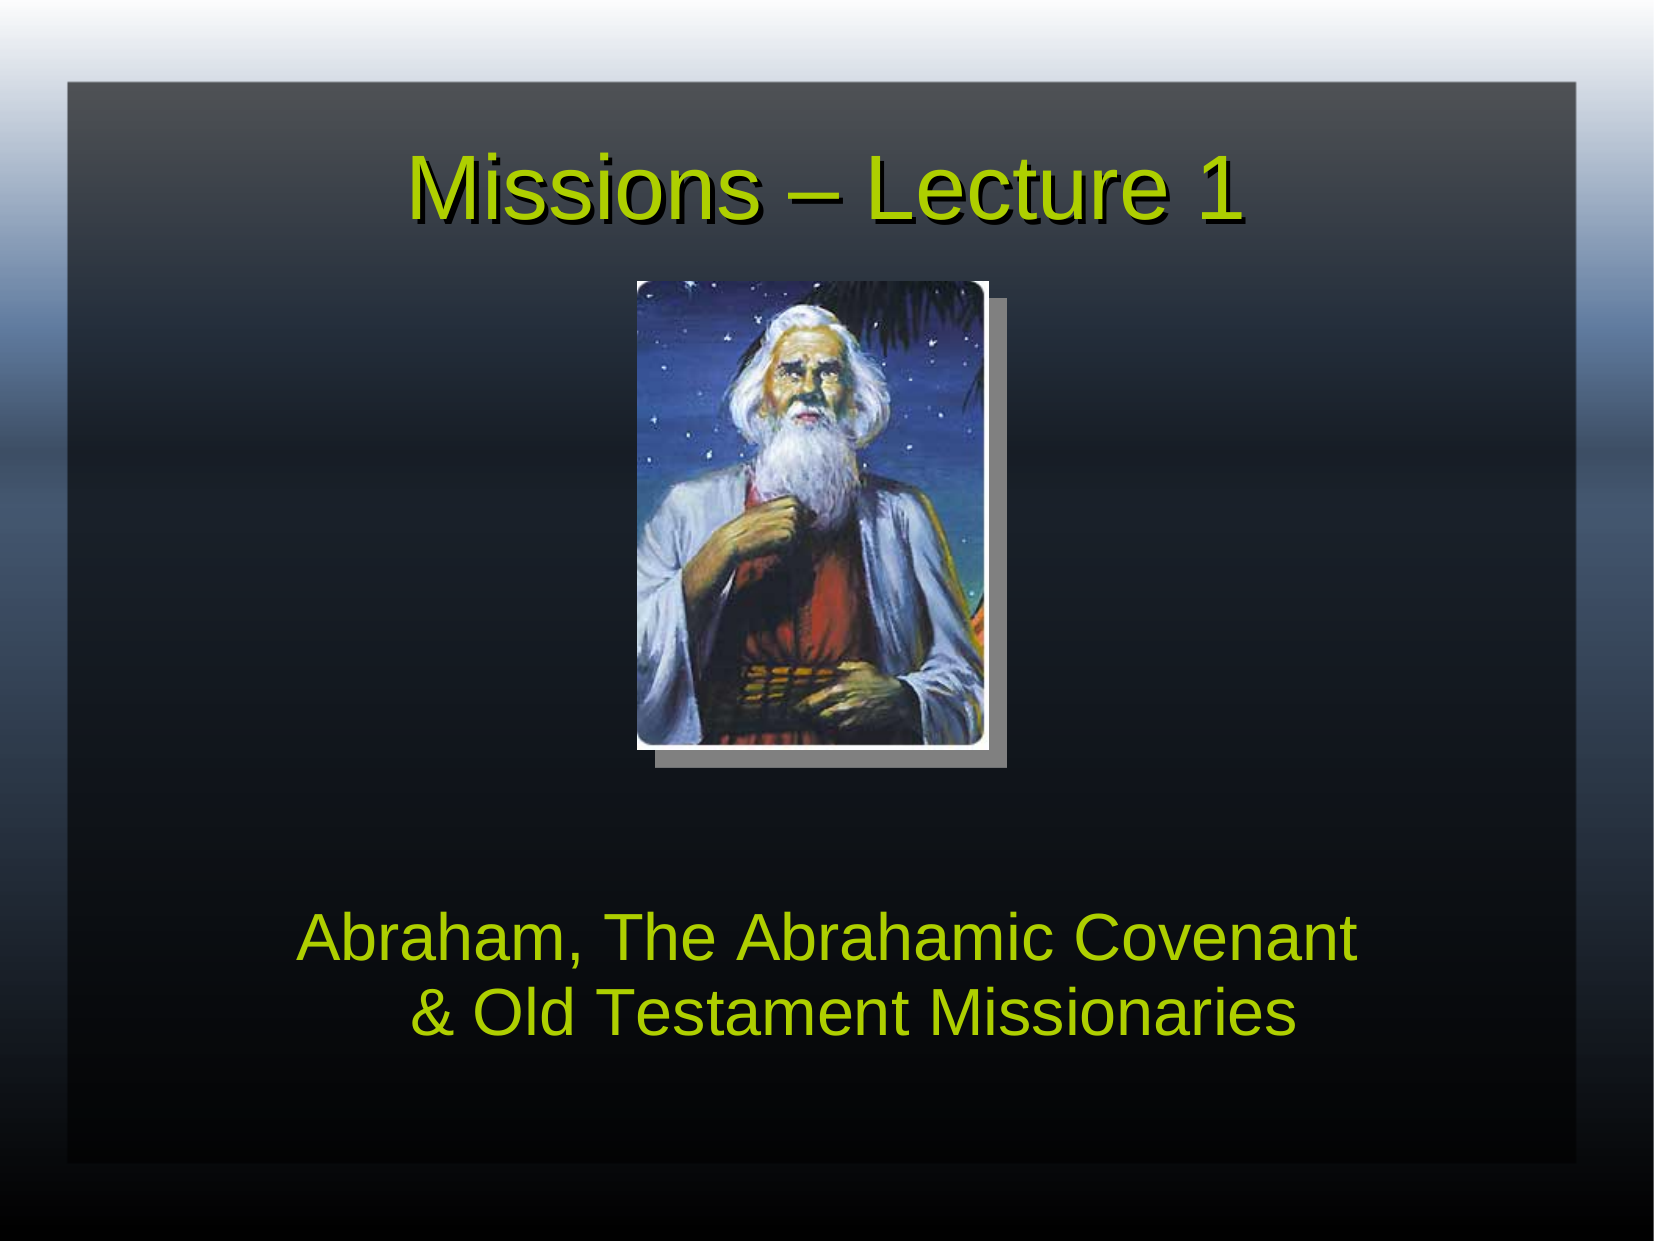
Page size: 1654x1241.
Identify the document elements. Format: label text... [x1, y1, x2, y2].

subtitle Abraham, The Abrahamic Covenant & Old Testament Missionaries [75, 787, 1564, 1163]
title Missions – Lecture 1 [82, 84, 1571, 292]
picture [0, 0, 1654, 1241]
